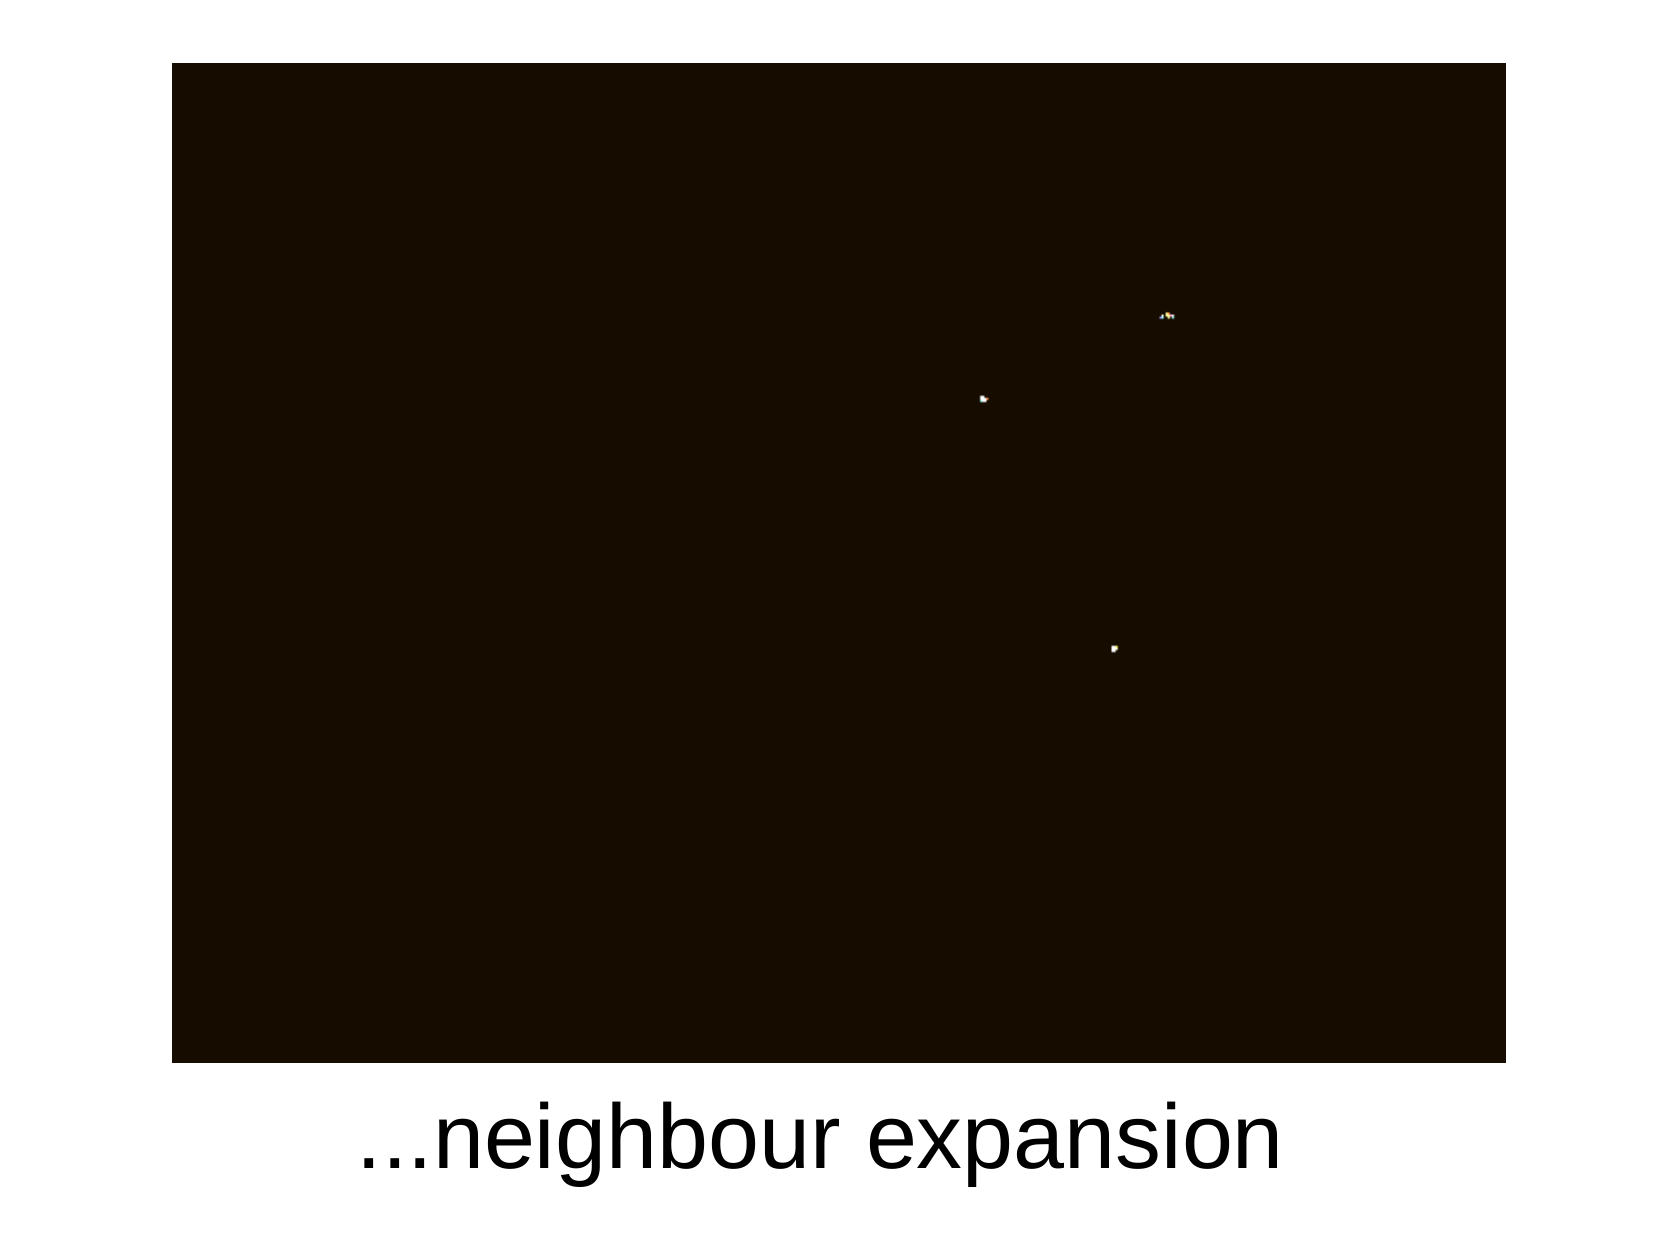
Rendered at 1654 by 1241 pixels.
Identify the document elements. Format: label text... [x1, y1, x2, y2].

title ...neighbour expansion [17, 1062, 1625, 1211]
picture [172, 63, 1506, 1063]
